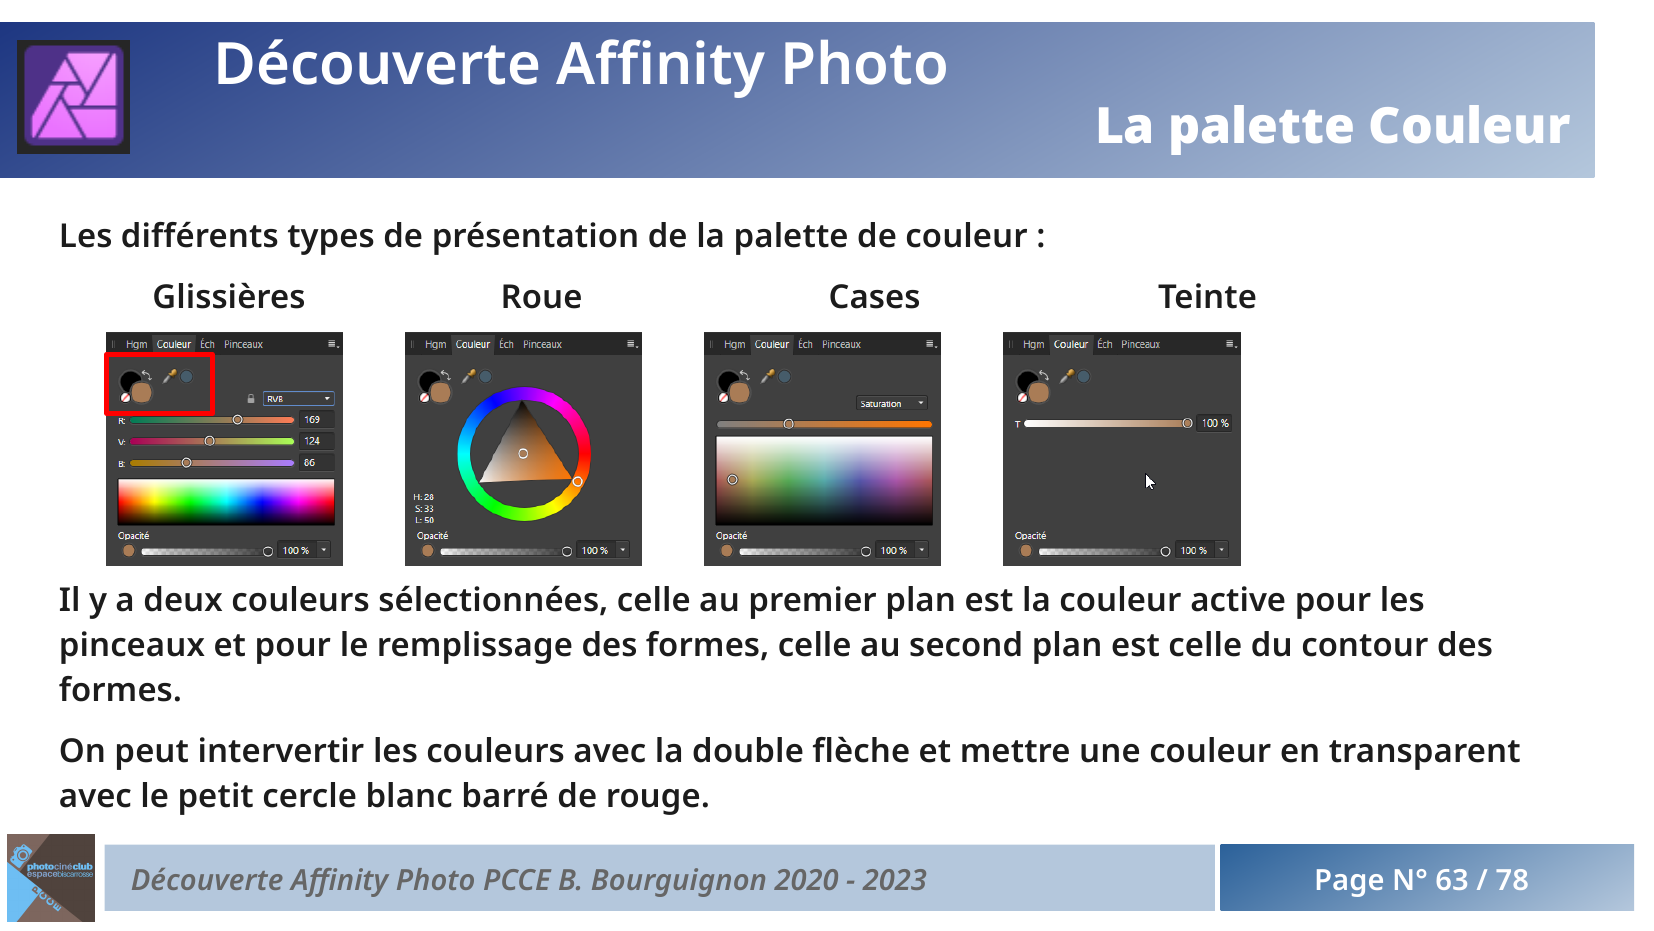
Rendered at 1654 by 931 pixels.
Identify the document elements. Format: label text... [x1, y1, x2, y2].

picture [106, 332, 343, 566]
picture [704, 332, 941, 566]
list Les différents types de présentation de la palette de couleur : Glissières Roue Cases Teinte Il y a deux couleurs sélectionnées, celle au premier plan est la couleur active pour les pinceaux et pour le remplissage des formes, celle au second plan est celle du contour des formes. On peut intervertir les couleurs avec la double flèche et mettre une couleur en transparent avec le petit cercle blanc barré de rouge. [59, 212, 1565, 820]
picture [109, 357, 210, 411]
title La palette Couleur [874, 47, 1571, 158]
picture [1003, 332, 1241, 566]
picture [17, 40, 130, 154]
picture [405, 332, 642, 566]
picture [7, 834, 95, 922]
